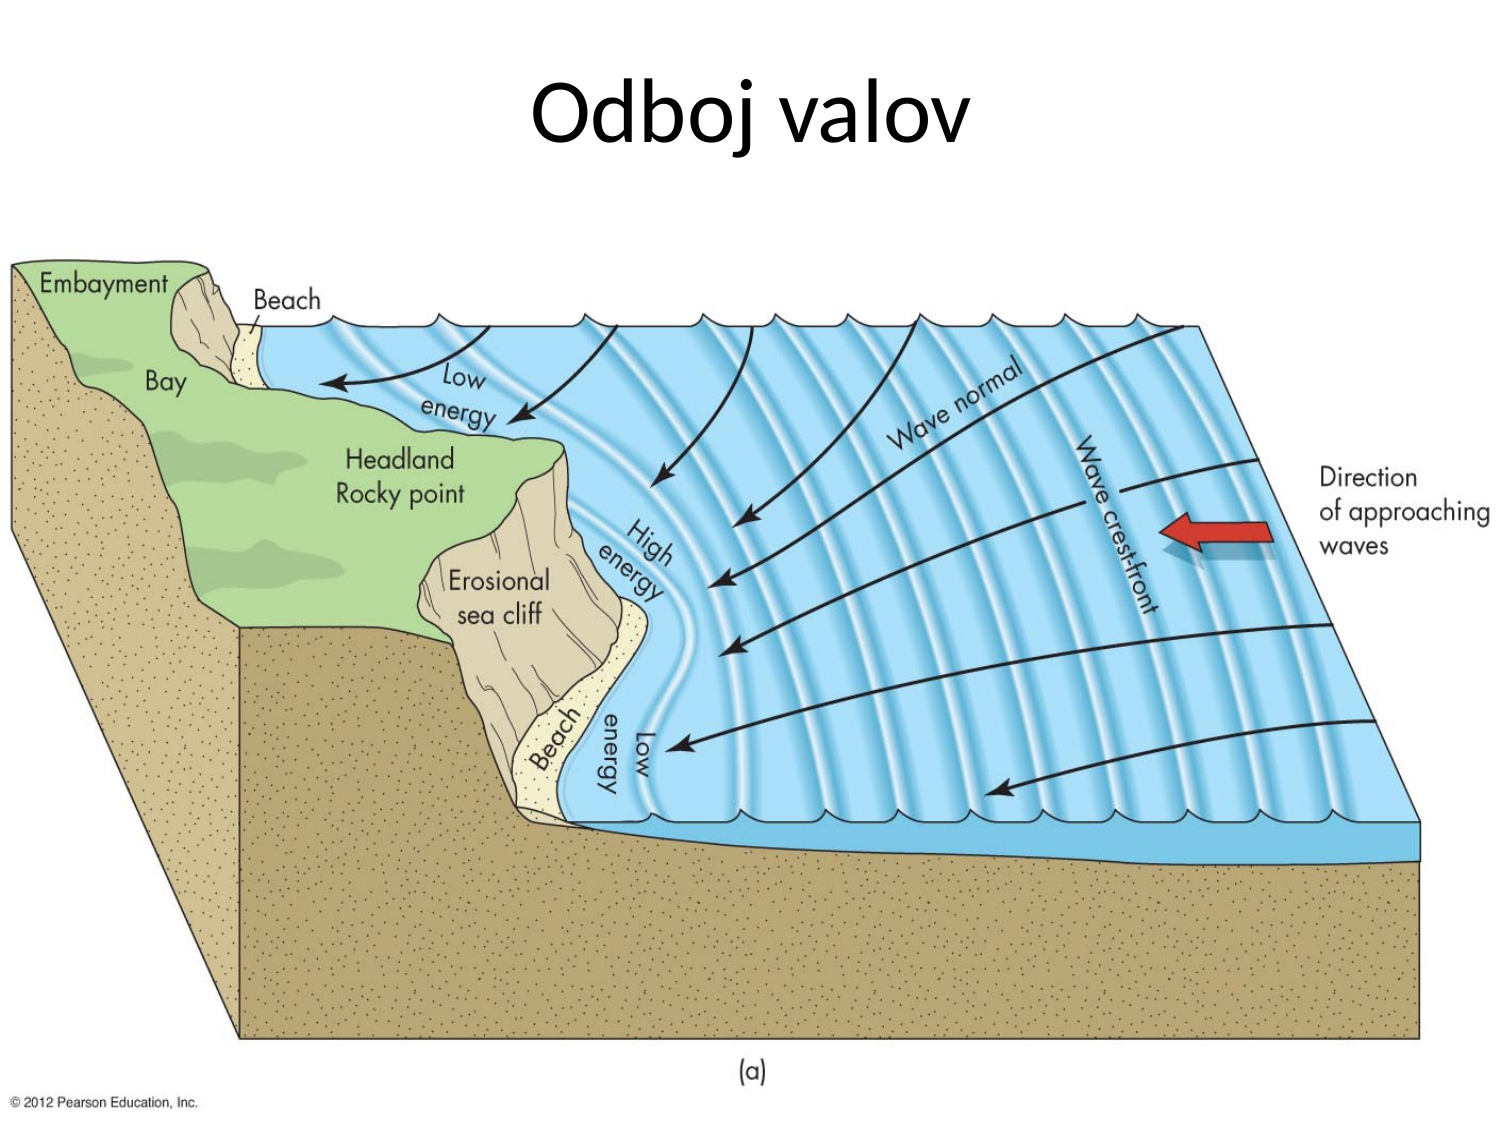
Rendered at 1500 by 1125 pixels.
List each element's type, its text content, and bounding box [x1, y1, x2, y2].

picture [0, 248, 1500, 1125]
title Odboj valov [76, 42, 1427, 169]
